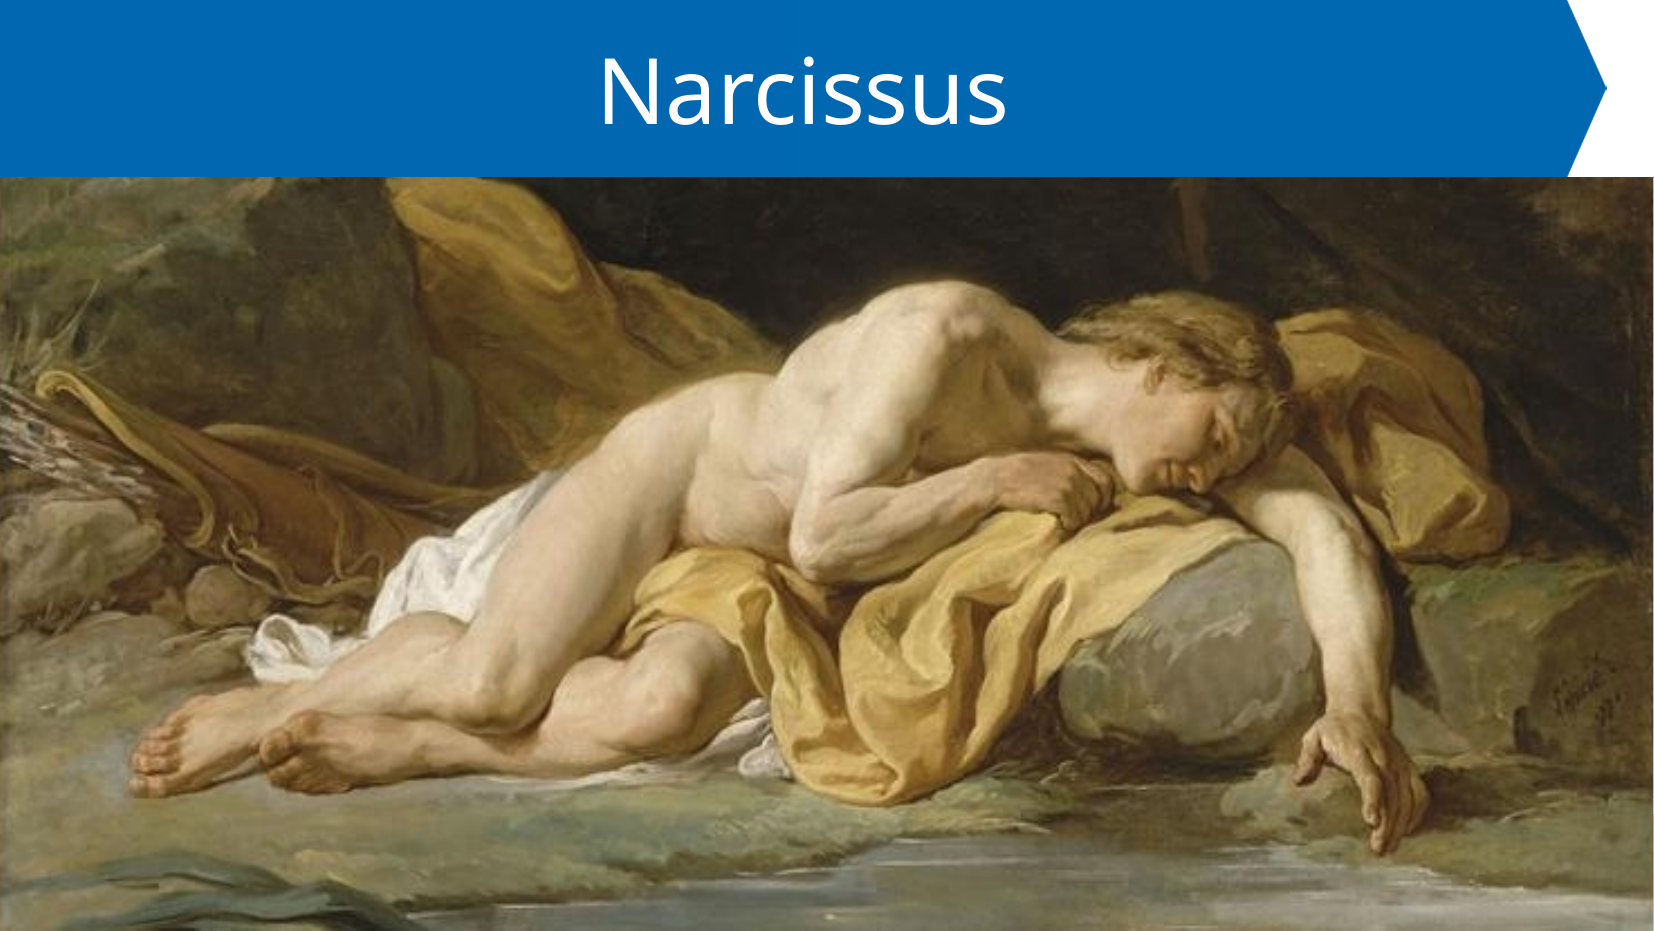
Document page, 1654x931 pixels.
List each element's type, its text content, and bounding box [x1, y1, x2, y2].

picture [0, 0, 1654, 931]
title Narcissus [59, 23, 1548, 154]
